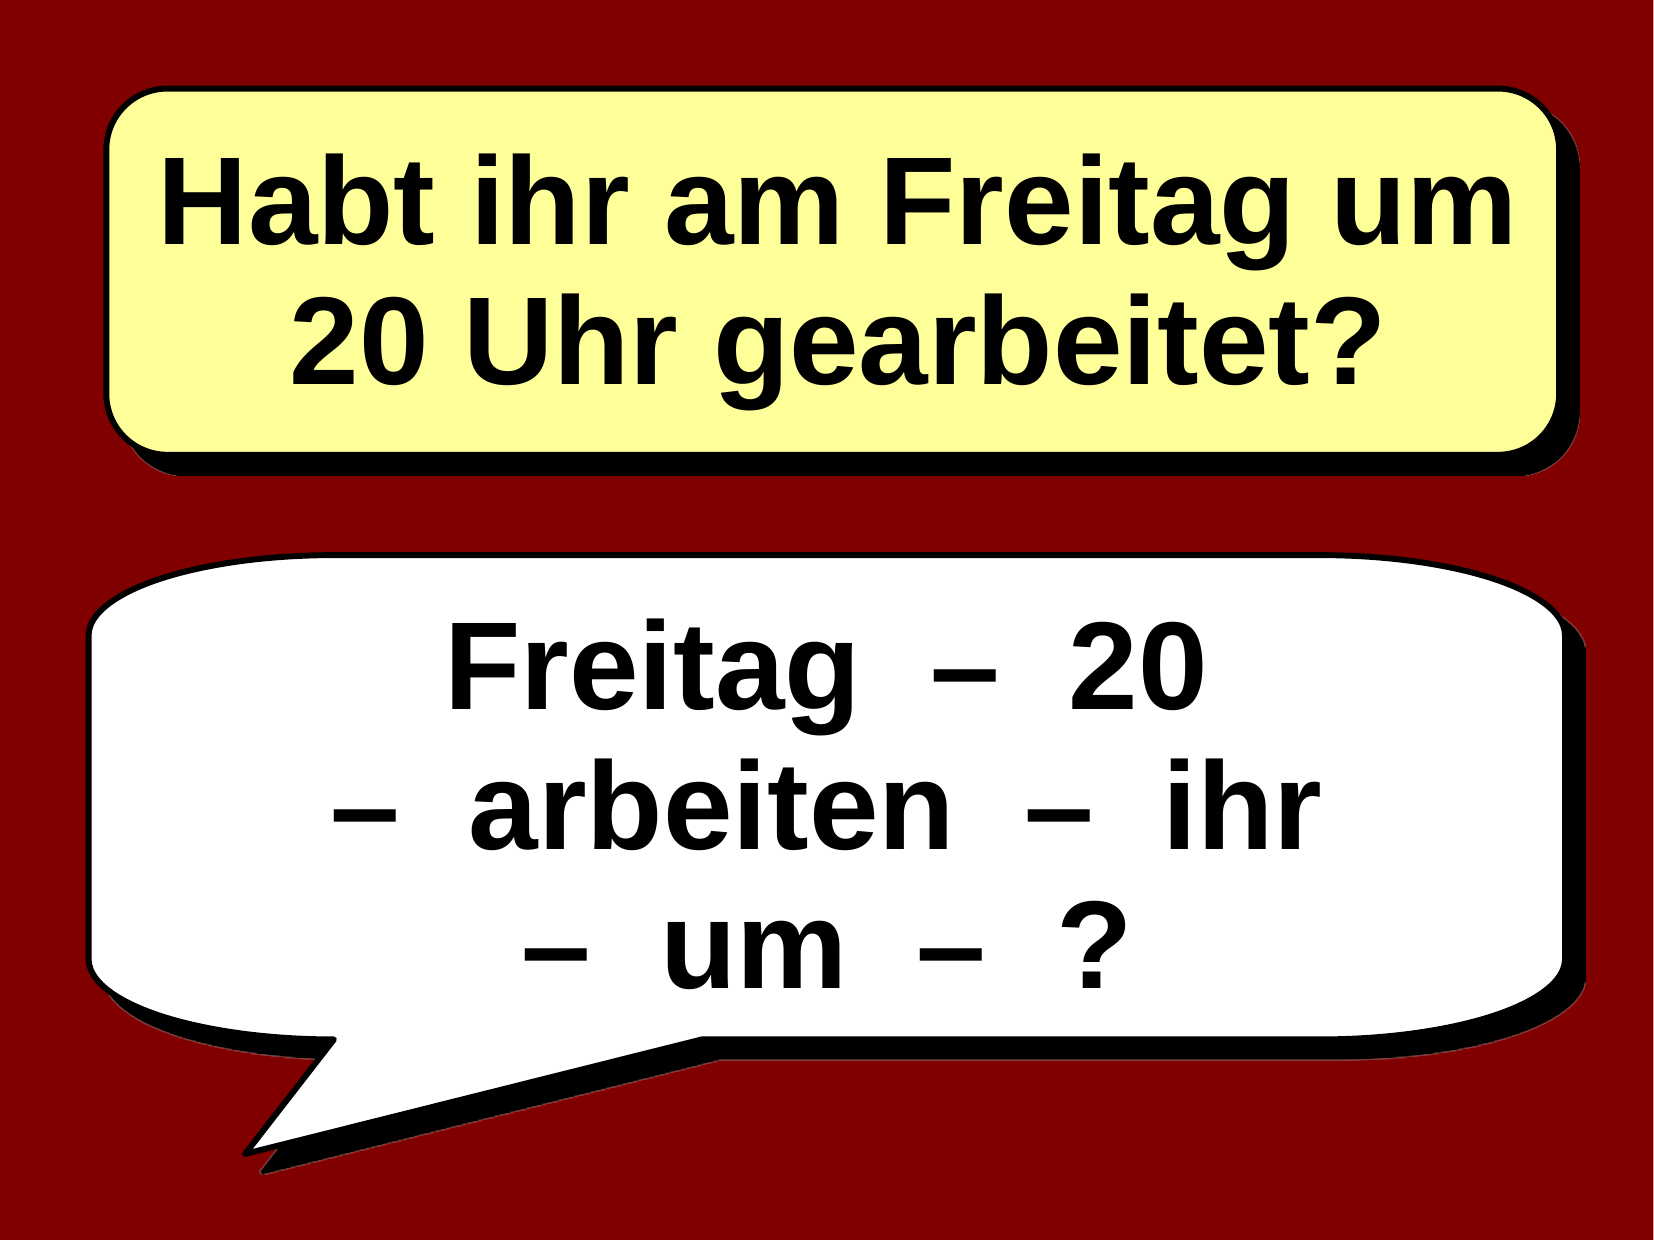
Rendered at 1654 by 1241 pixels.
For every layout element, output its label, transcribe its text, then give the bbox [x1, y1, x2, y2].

text_box [189, 1024, 1465, 1154]
text_box [136, 555, 1518, 588]
text_box Habt ihr am Freitag um 20 Uhr gearbeitet? [141, 124, 1536, 419]
text_box Freitag – 20 – arbeiten – ihr – um – ? [82, 588, 1571, 1024]
text_box [106, 88, 1560, 455]
